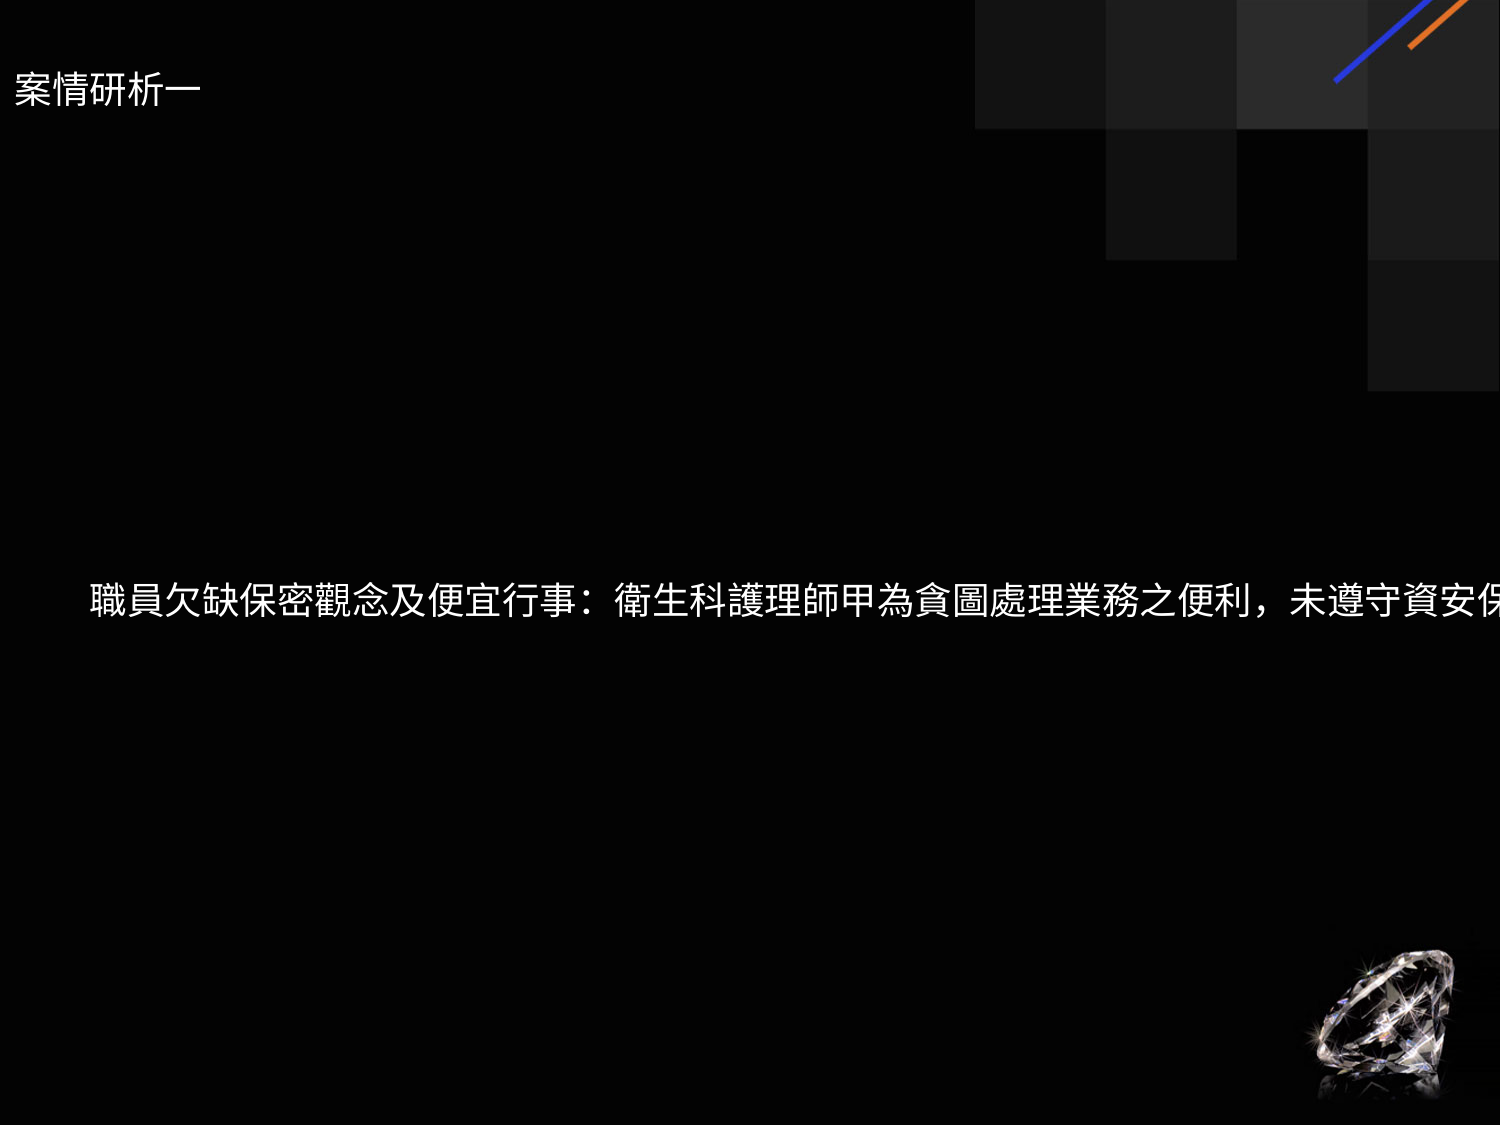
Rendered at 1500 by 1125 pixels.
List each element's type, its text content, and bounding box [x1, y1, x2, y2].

text_box 案情研析一 [0, 2, 1500, 179]
picture [0, 179, 1500, 1125]
text_box 職員欠缺保密觀念及便宜行事：衛生科護理師甲為貪圖處理業務之便利，未遵守資安保密規定，將個人應保守秘密之電腦帳號及密碼置放於容易取得之電腦螢幕位置，致他人得以輕易窺見及開啟電腦查看機密資料。 [75, 262, 1425, 941]
picture [1494, 587, 1500, 594]
